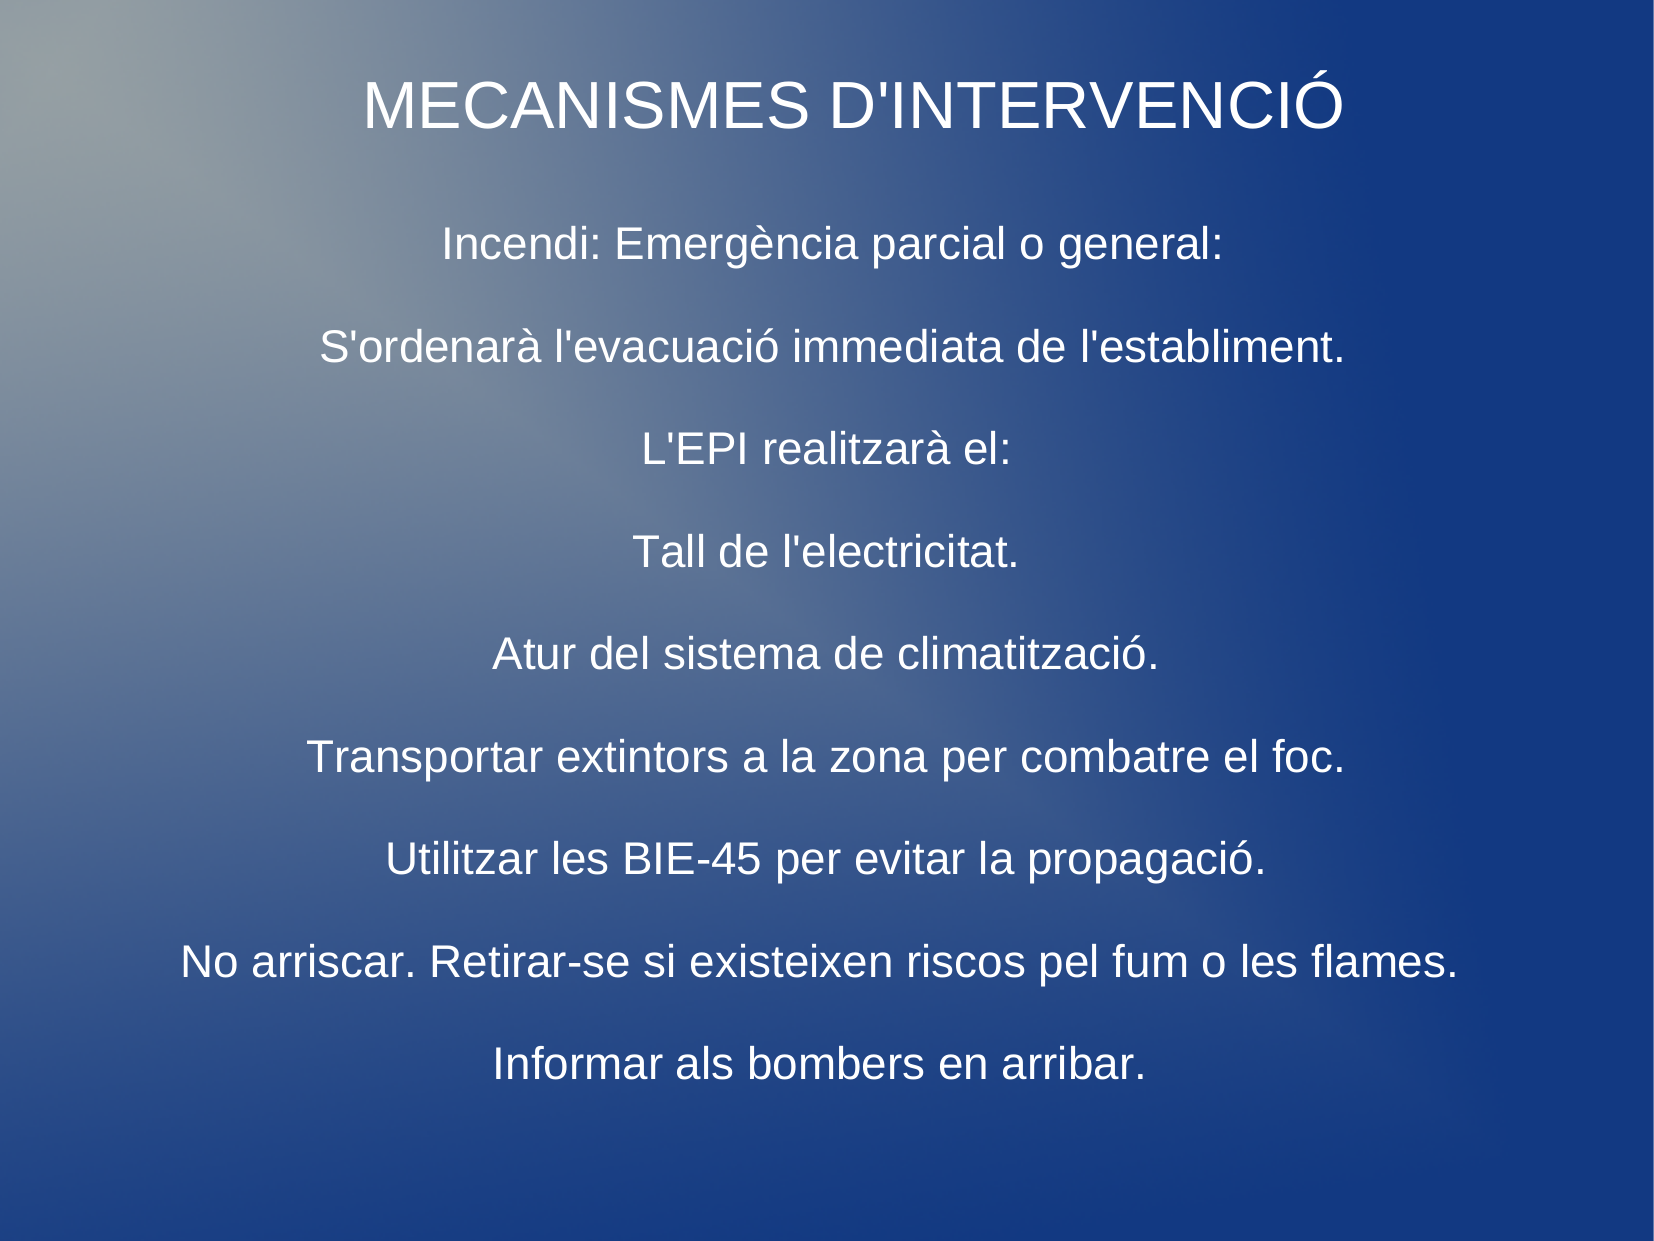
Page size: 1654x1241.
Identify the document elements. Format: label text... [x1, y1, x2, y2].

picture [0, 0, 1654, 1241]
subtitle MECANISMES D'INTERVENCIÓ Incendi: Emergència parcial o general: S'ordenarà l'evacuació immediata de l'establiment. L'EPI realitzarà el: Tall de l'electricitat. Atur del sistema de climatització. Transportar extintors a la zona per combatre el foc. Utilitzar les BIE-45 per evitar la propagació. No arriscar. Retirar-se si existeixen riscos pel fum o les flames. Informar als bombers en arribar. [82, 49, 1571, 1109]
